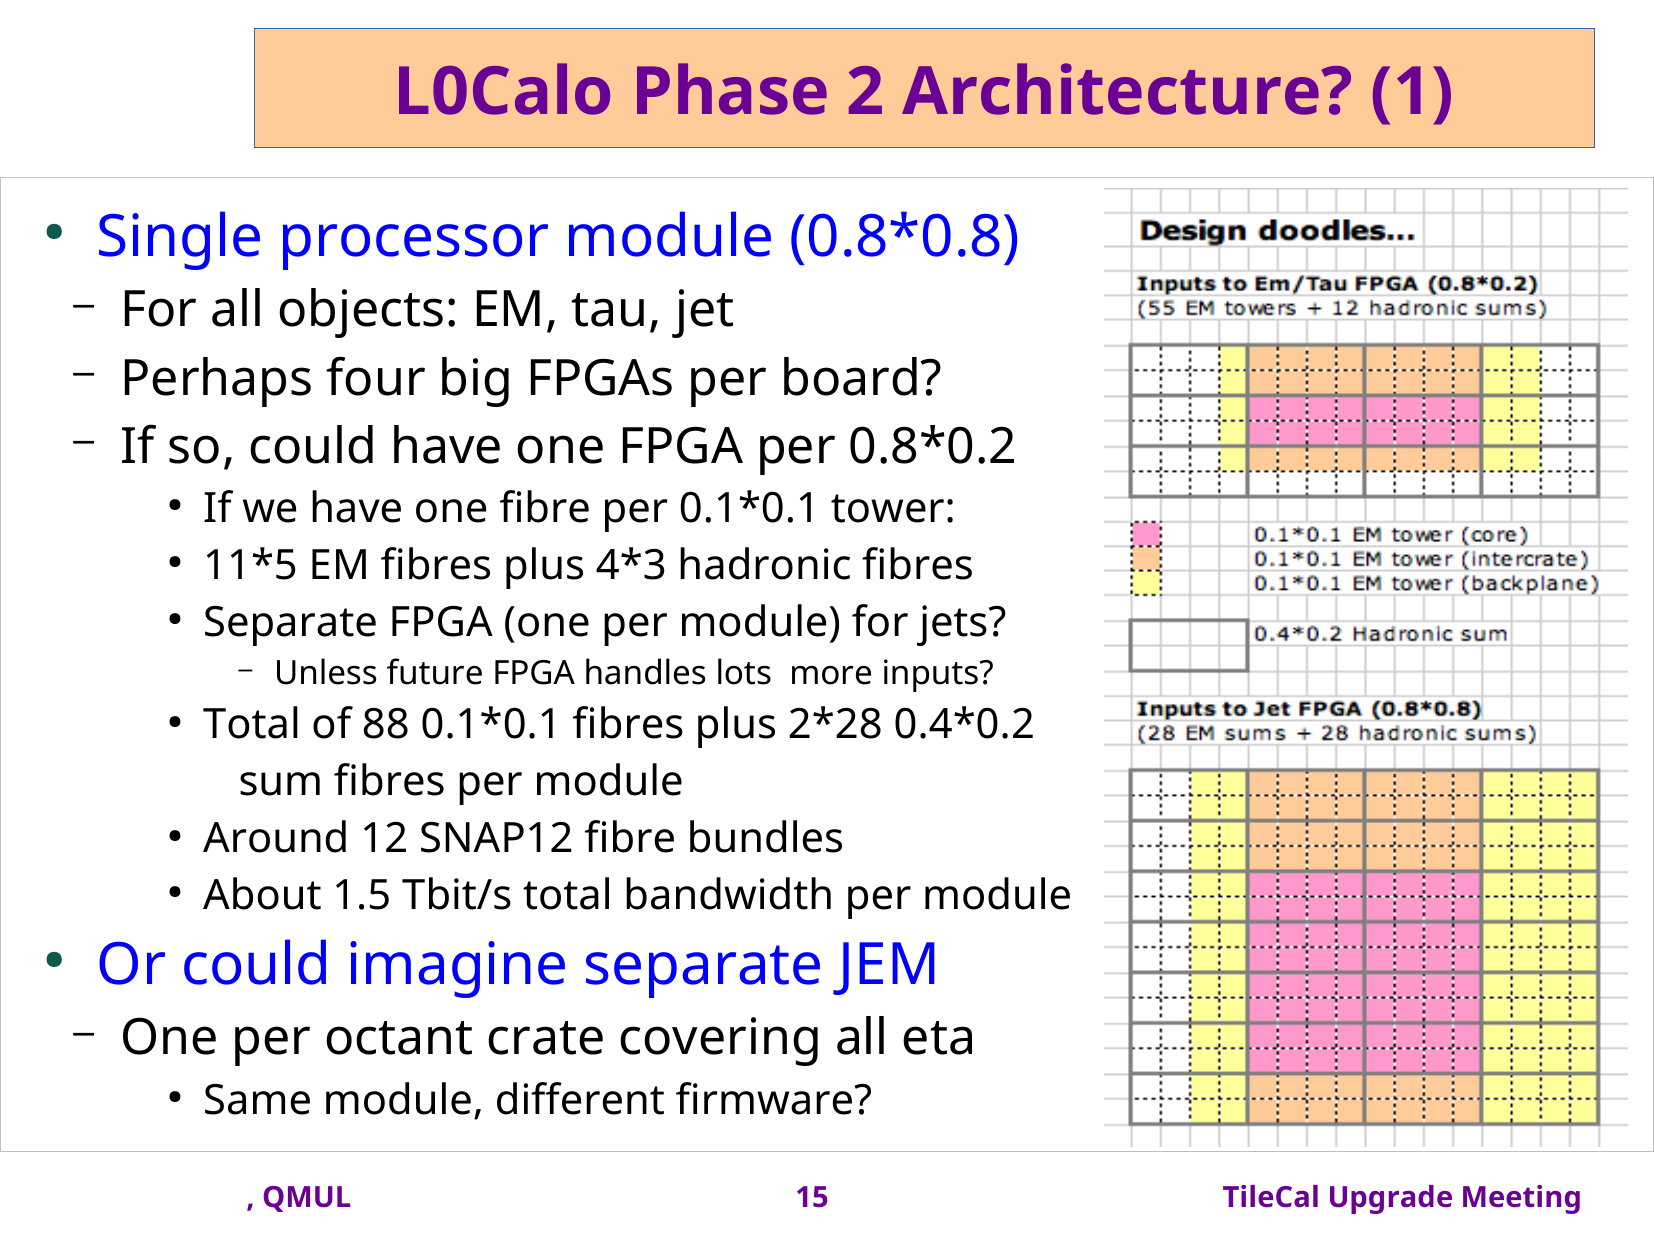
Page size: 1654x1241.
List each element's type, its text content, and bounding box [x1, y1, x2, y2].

title L0Calo Phase 2 Architecture? (1) [254, 28, 1595, 148]
picture [1104, 188, 1628, 1147]
list Single processor module (0.8*0.8) For all objects: EM, tau, jet Perhaps four big FPGAs per board? If so, could have one FPGA per 0.8*0.2 If we have one fibre per 0.1*0.1 tower: 11*5 EM fibres plus 4*3 hadronic fibres Separate FPGA (one per module) for jets? Unless future FPGA handles lots more inputs? Total of 88 0.1*0.1 fibres plus 2*28 0.4*0.2 sum fibres per module Around 12 SNAP12 fibre bundles About 1.5 Tbit/s total bandwidth per module Or could imagine separate JEM One per octant crate covering all eta Same module, different firmware? [26, 193, 1097, 1147]
